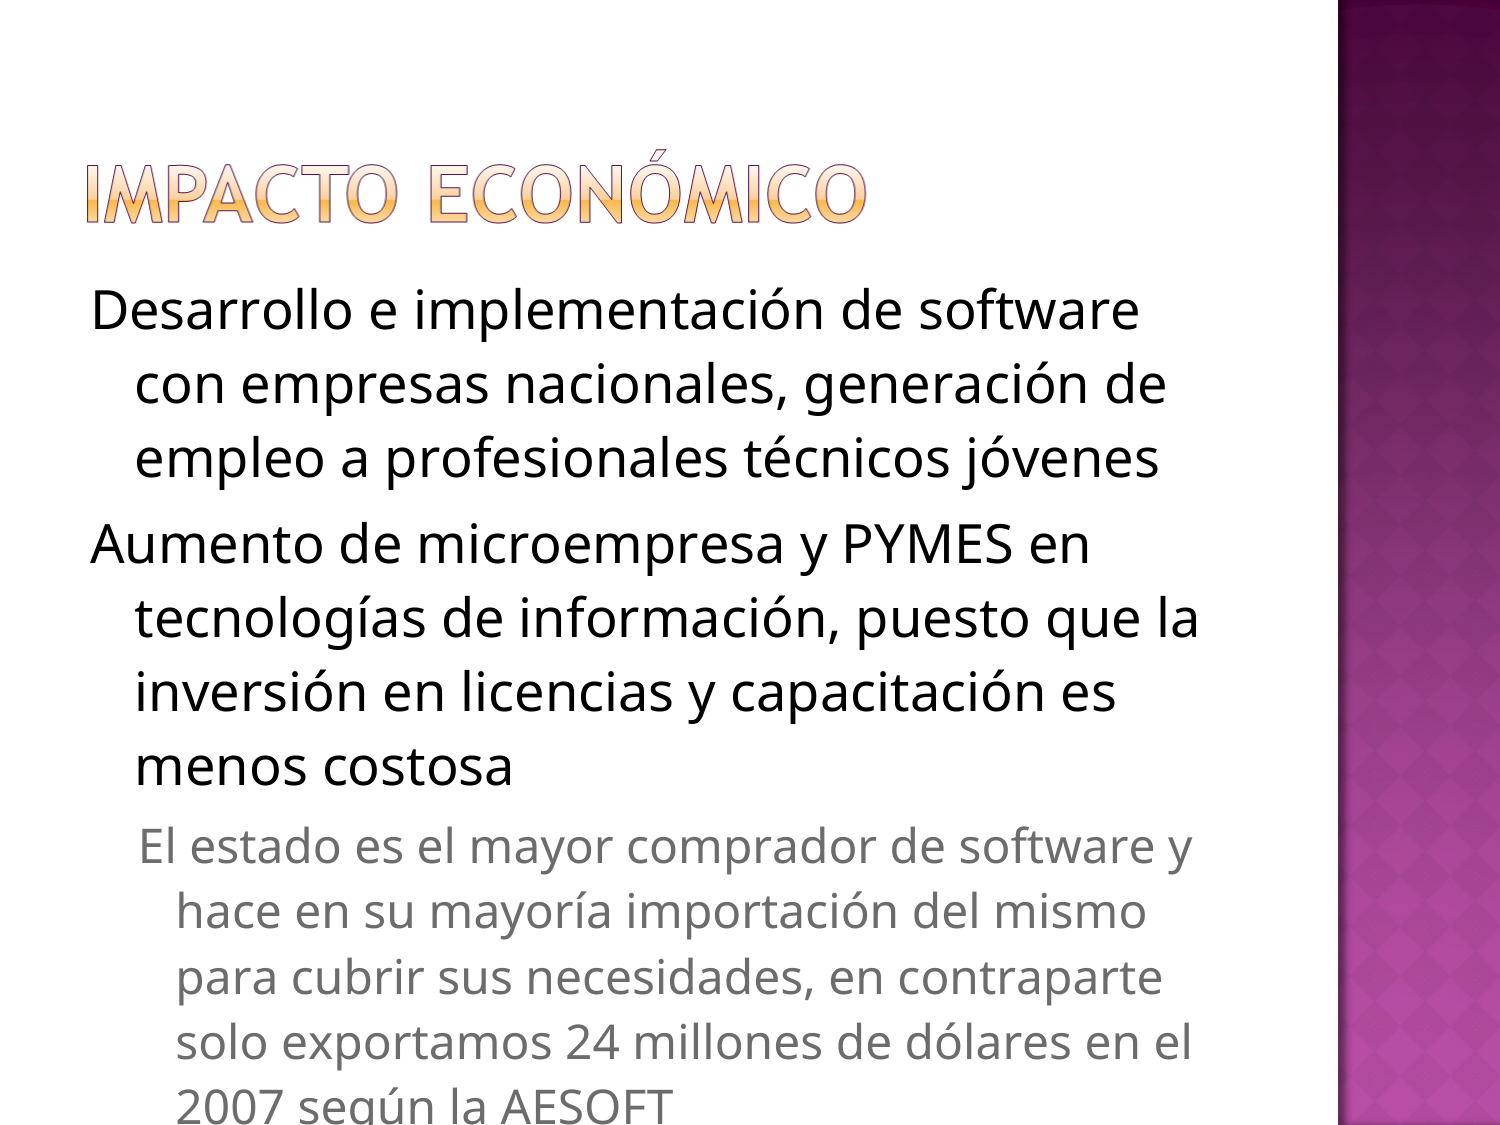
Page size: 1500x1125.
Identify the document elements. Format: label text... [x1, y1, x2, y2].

text_box [34, 52, 1265, 241]
list Desarrollo e implementación de software con empresas nacionales, generación de empleo a profesionales técnicos jóvenes Aumento de microempresa y PYMES en tecnologías de información, puesto que la inversión en licencias y capacitación es menos costosa El estado es el mayor comprador de software y hace en su mayoría importación del mismo para cubrir sus necesidades, en contraparte solo exportamos 24 millones de dólares en el 2007 según la AESOFT [75, 263, 1263, 1060]
picture [1337, 0, 1500, 1125]
